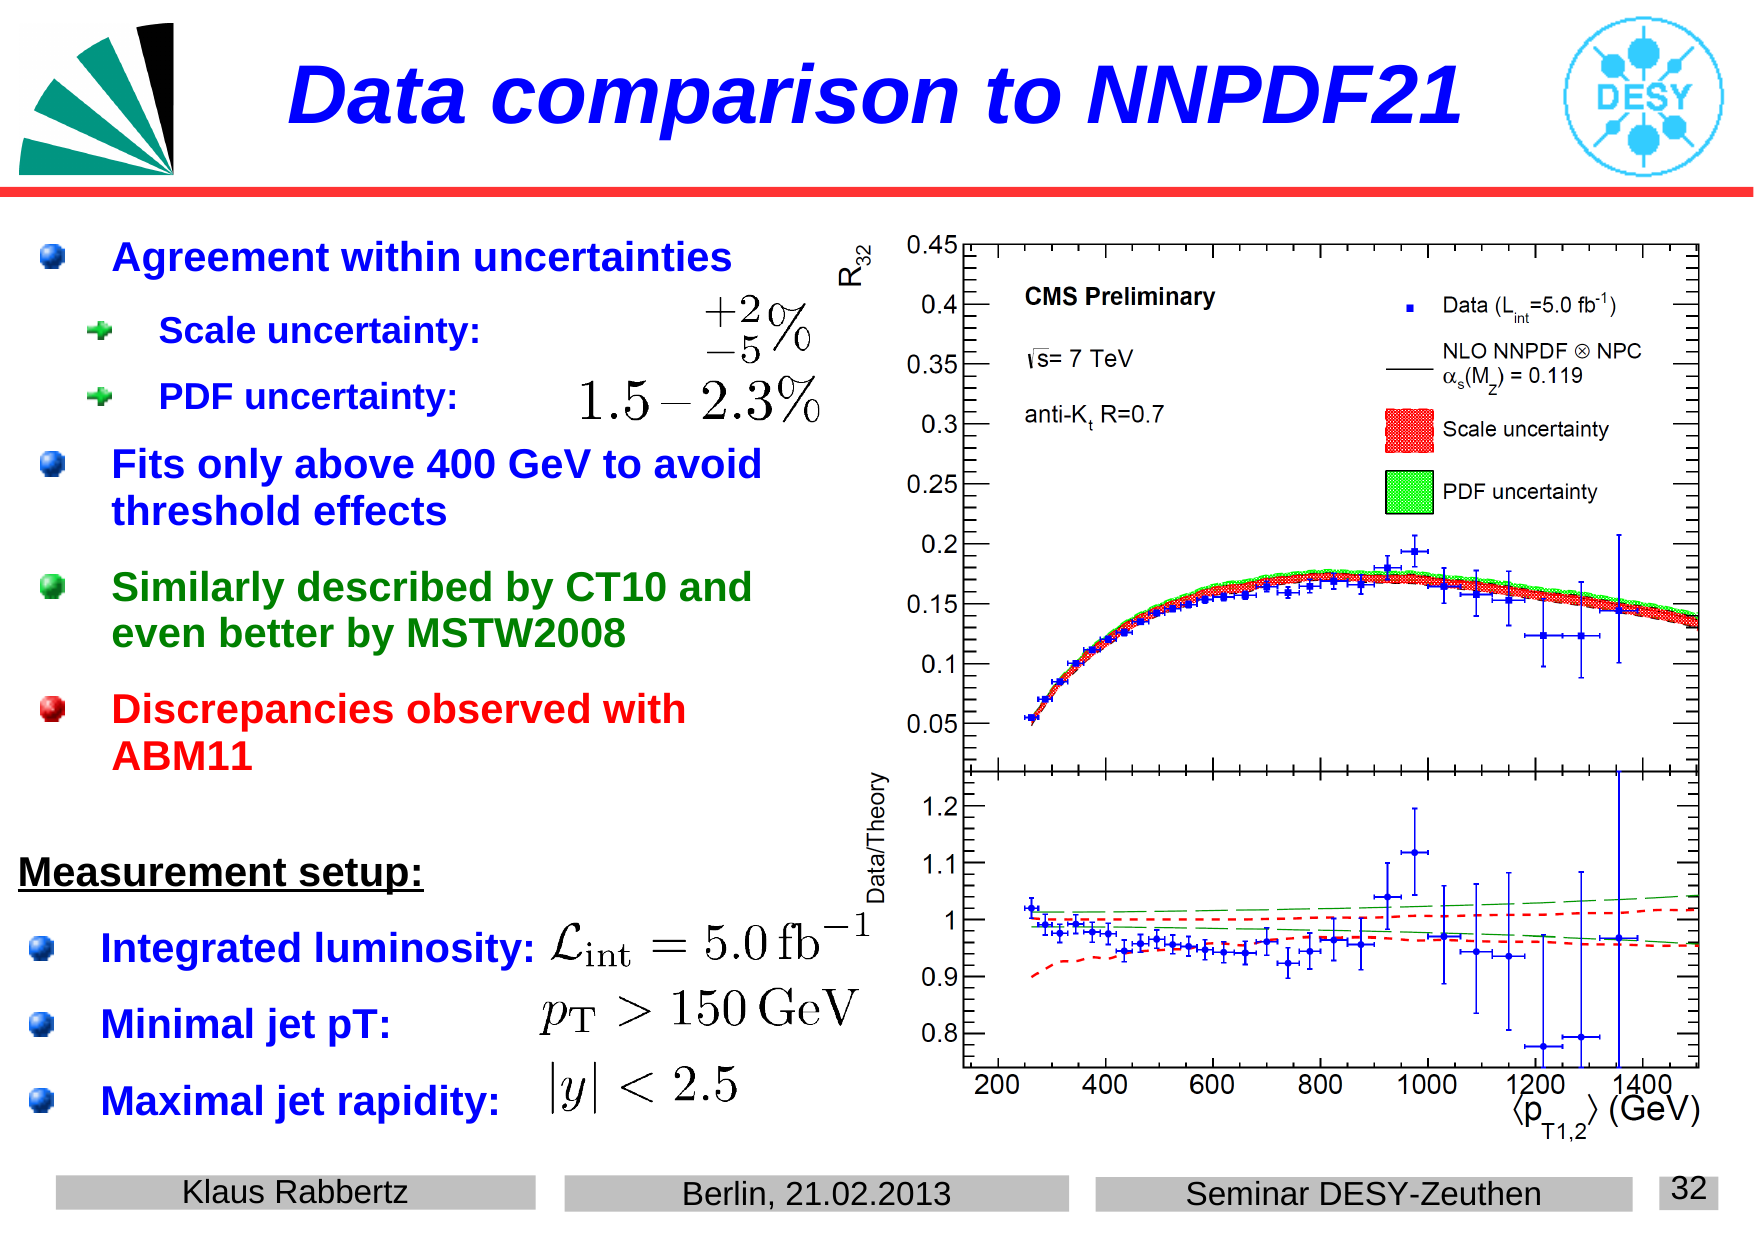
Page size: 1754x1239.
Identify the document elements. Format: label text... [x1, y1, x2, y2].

list Agreement within uncertainties Scale uncertainty: PDF uncertainty: Fits only above 400 GeV to avoid threshold effects Similarly described by CT10 and even better by MSTW2008 Discrepancies observed with ABM11 [28, 233, 834, 779]
picture [536, 1055, 746, 1118]
list Measurement setup: Integrated luminosity: Minimal jet pT: Maximal jet rapidity: [17, 849, 833, 1151]
title Data comparison to NNPDF21 [197, 18, 1556, 172]
picture [19, 23, 174, 177]
picture [1559, 12, 1729, 182]
picture [572, 290, 829, 427]
picture [532, 229, 1710, 1149]
